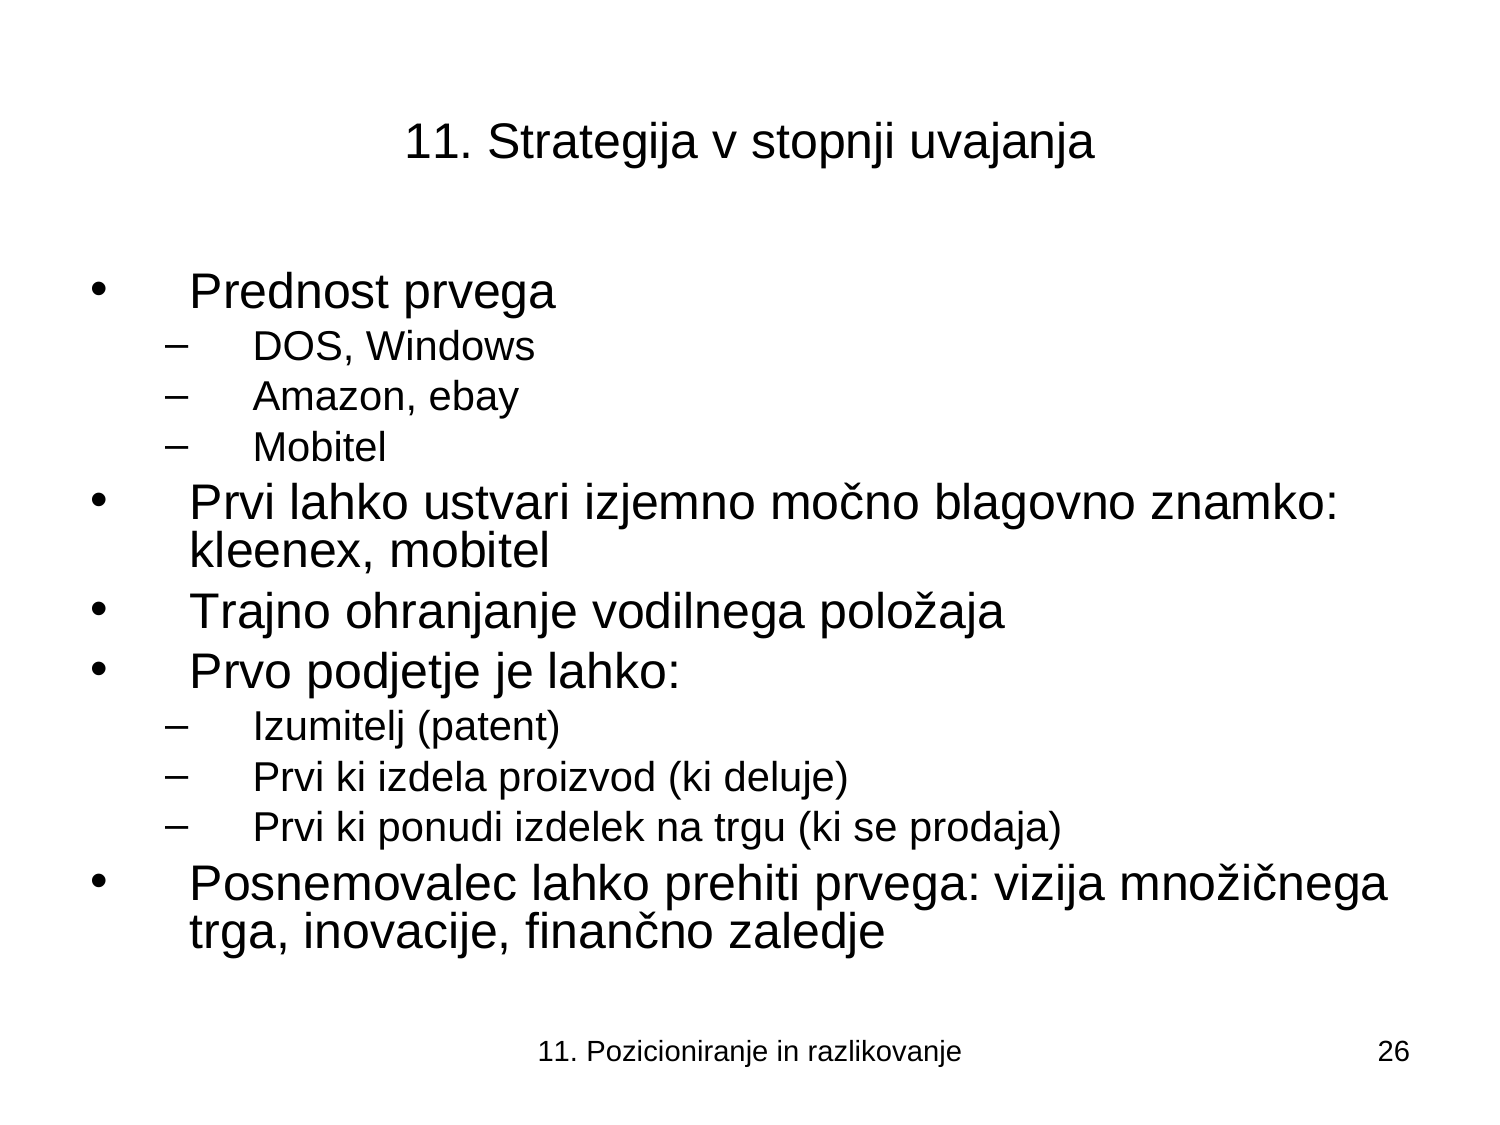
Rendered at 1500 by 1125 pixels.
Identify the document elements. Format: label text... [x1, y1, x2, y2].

list Prednost prvega DOS, Windows Amazon, ebay Mobitel Prvi lahko ustvari izjemno močno blagovno znamko: kleenex, mobitel Trajno ohranjanje vodilnega položaja Prvo podjetje je lahko: Izumitelj (patent) Prvi ki izdela proizvod (ki deluje) Prvi ki ponudi izdelek na trgu (ki se prodaja) Posnemovalec lahko prehiti prvega: vizija množičnega trga, inovacije, finančno zaledje [75, 262, 1426, 1034]
text_box 11. Pozicioniranje in razlikovanje [512, 1034, 988, 1103]
text_box <number> [1074, 1034, 1426, 1103]
title 11. Strategija v stopnji uvajanja [75, 45, 1426, 233]
